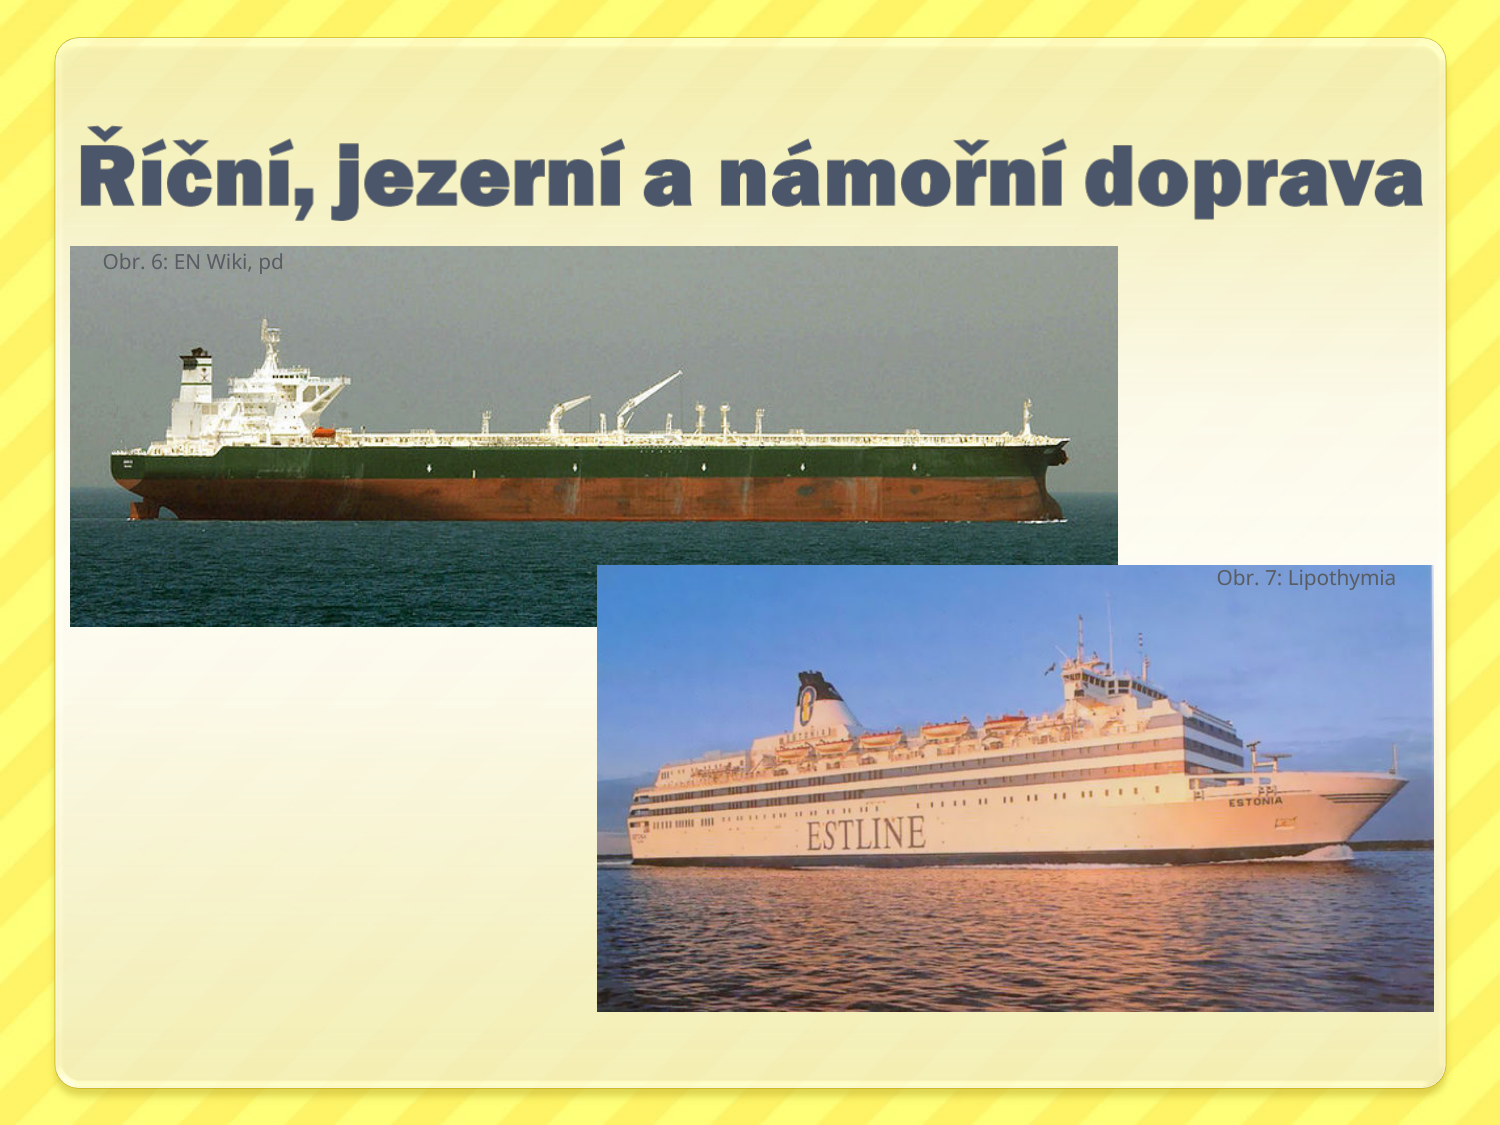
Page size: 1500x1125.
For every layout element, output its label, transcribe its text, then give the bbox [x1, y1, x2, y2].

text_box Obr. 6: EN Wiki, pd [70, 246, 317, 282]
text_box Obr. 7: Lipothymia [1183, 562, 1430, 598]
text_box [22, 49, 1479, 627]
picture [0, 0, 1500, 1125]
